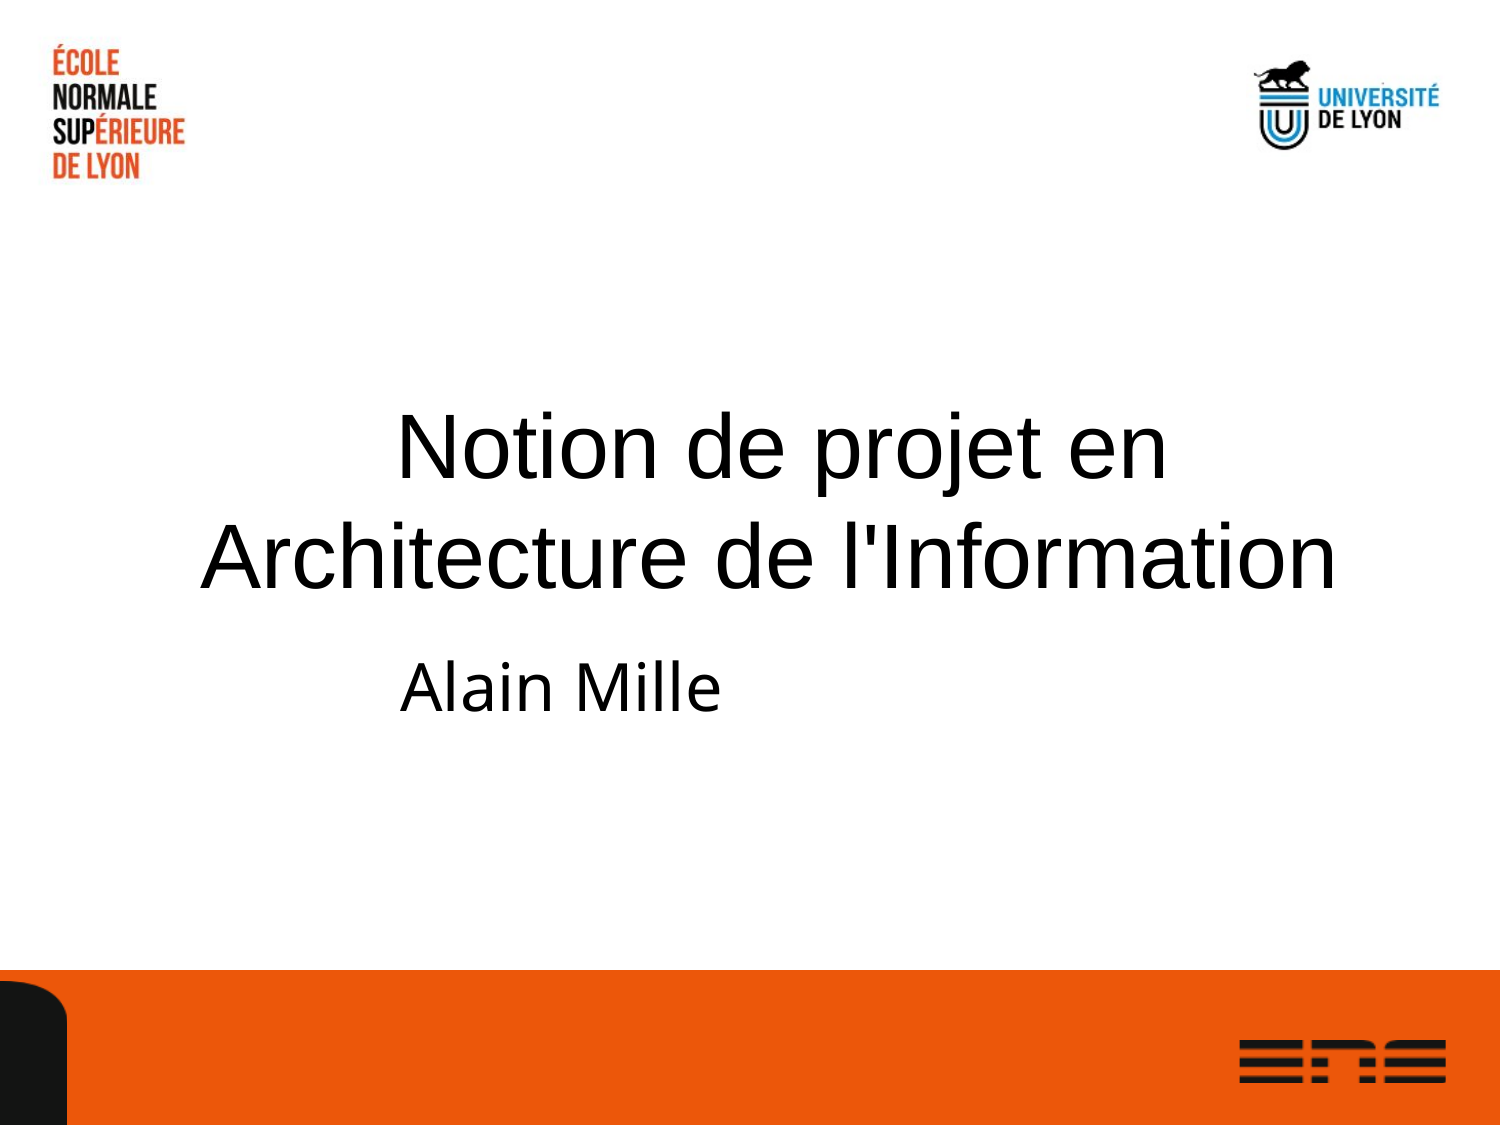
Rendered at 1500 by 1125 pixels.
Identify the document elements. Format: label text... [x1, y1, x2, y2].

title Notion de projet en Architecture de l'Information [149, 49, 1417, 300]
picture [1417, 54, 1447, 157]
subtitle Alain Mille [350, 637, 1401, 929]
picture [6, 4, 207, 197]
